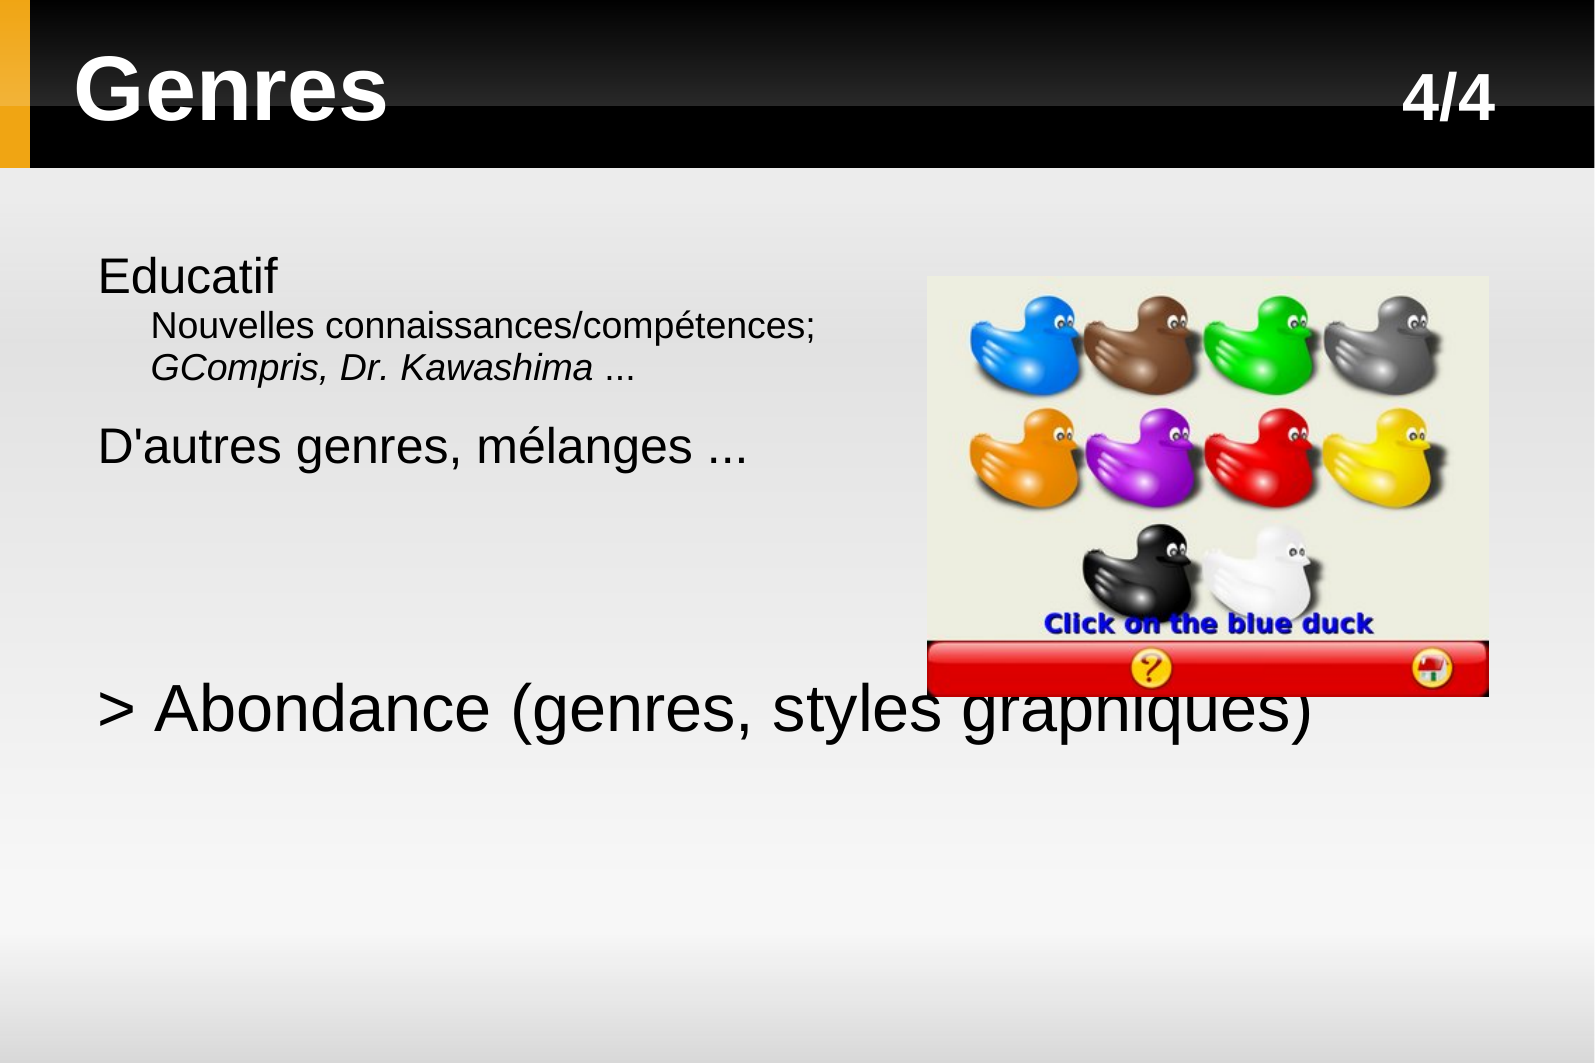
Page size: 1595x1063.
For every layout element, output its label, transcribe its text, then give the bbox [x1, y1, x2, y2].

picture [0, 0, 1595, 1063]
title Genres 4/4 [74, 7, 1510, 171]
list Educatif Nouvelles connaissances/compétences; GCompris, Dr. Kawashima ... D'autres genres, mélanges ... > Abondance (genres, styles graphiques) [79, 248, 1515, 936]
